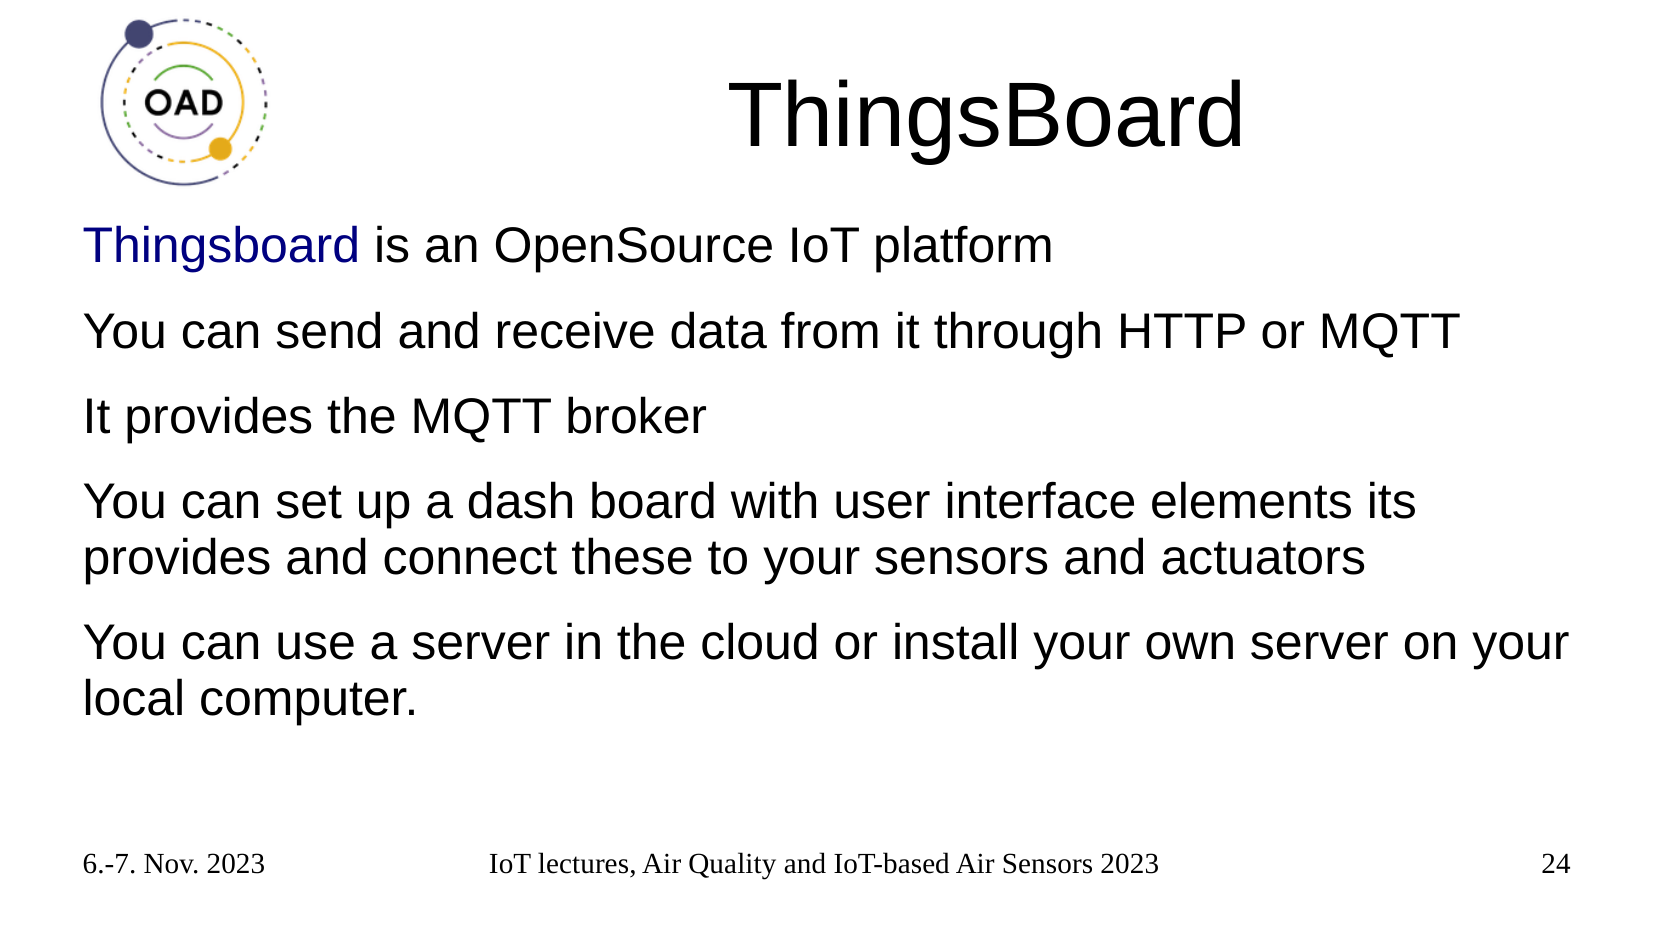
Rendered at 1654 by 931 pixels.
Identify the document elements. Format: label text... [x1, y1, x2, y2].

picture [59, 4, 303, 207]
list Thingsboard is an OpenSource IoT platform You can send and receive data from it through HTTP or MQTT It provides the MQTT broker You can set up a dash board with user interface elements its provides and connect these to your sensors and actuators You can use a server in the cloud or install your own server on your local computer. [82, 217, 1571, 758]
title ThingsBoard [403, 37, 1571, 193]
